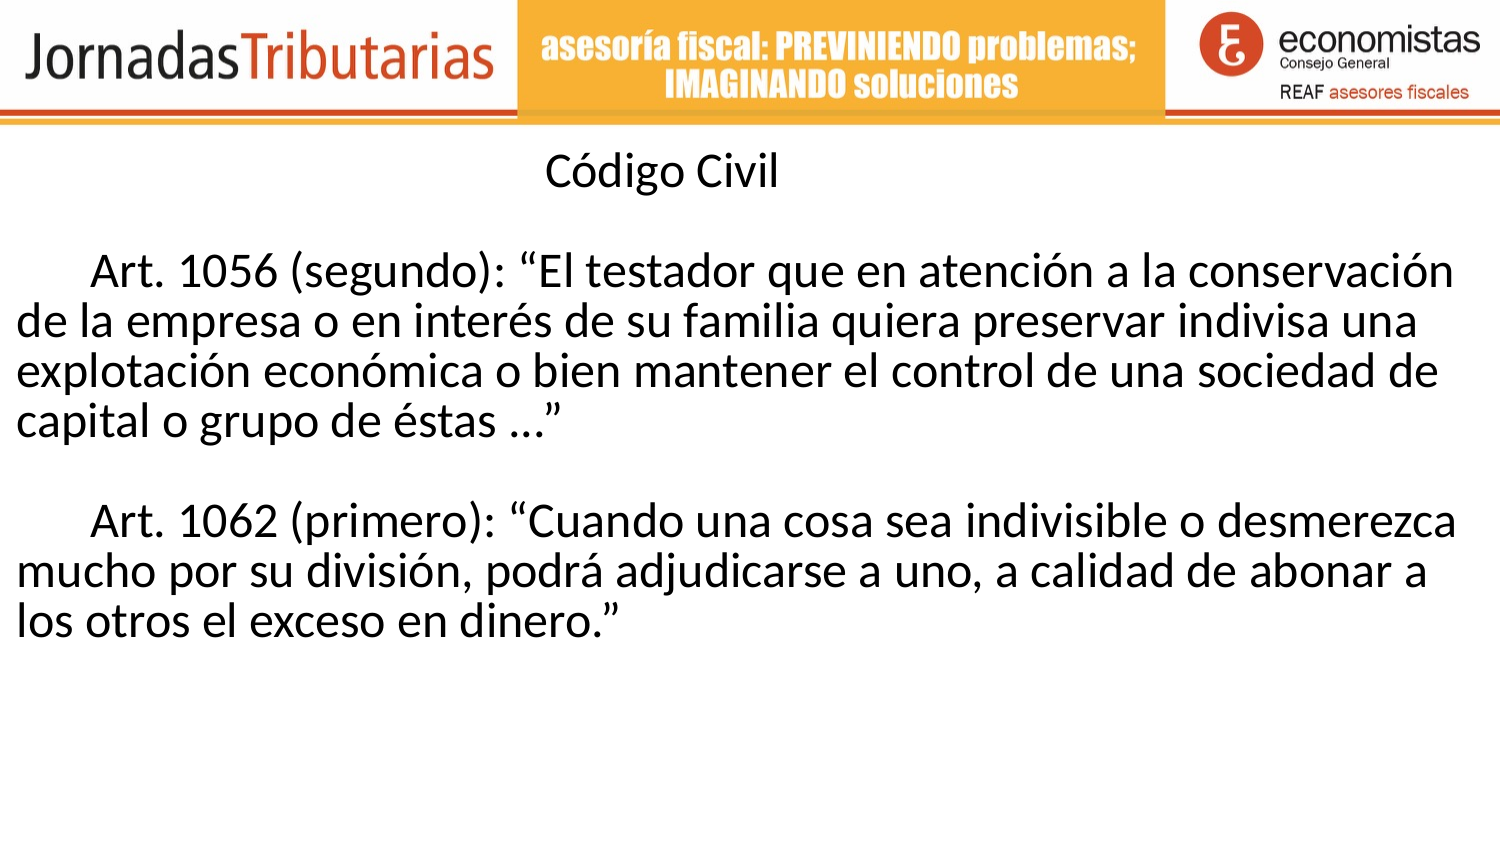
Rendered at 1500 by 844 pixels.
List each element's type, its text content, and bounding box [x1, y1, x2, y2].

text_box Código Civil Art. 1056 (segundo): “El testador que en atención a la conservación de la empresa o en interés de su familia quiera preservar indivisa una explotación económica o bien mantener el control de una sociedad de capital o grupo de éstas ...” Art. 1062 (primero): “Cuando una cosa sea indivisible o desmerezca mucho por su división, podrá adjudicarse a uno, a calidad de abonar a los otros el exceso en dinero.” [2, 142, 1500, 768]
picture [0, 0, 1500, 129]
